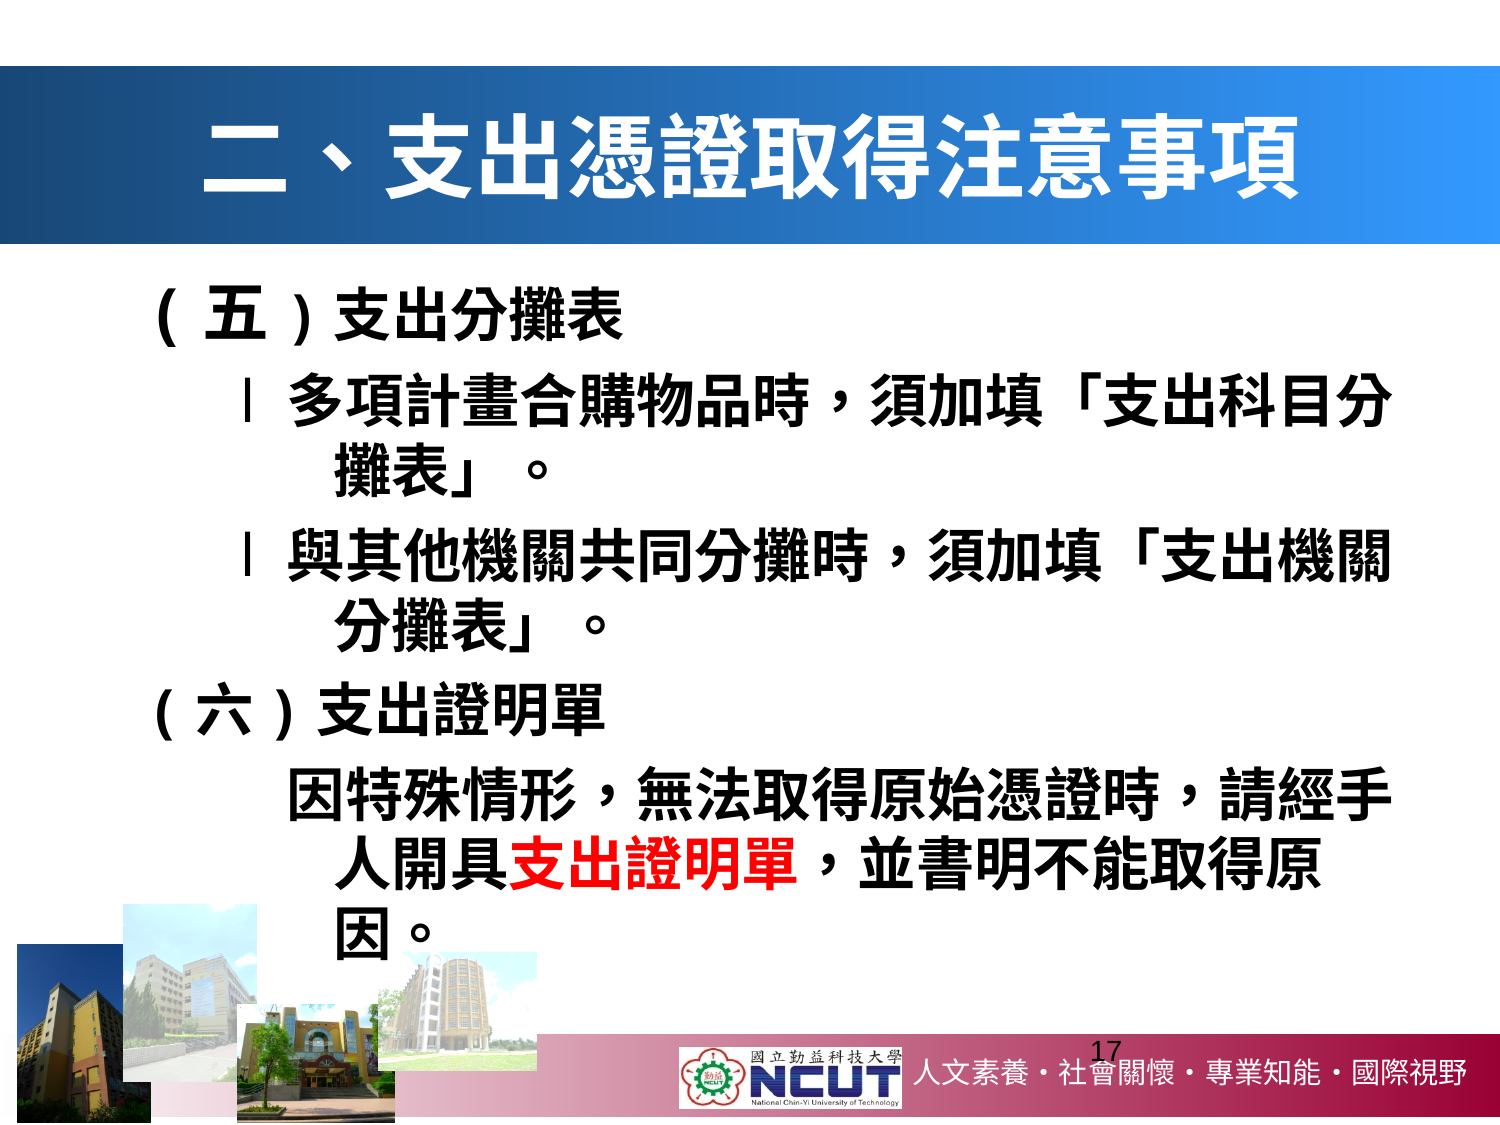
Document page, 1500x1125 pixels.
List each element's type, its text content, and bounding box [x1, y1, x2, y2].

list (五)支出分攤表 多項計畫合購物品時，須加填「支出科目分攤表」。 與其他機關共同分攤時，須加填「支出機關分攤表」。 (六)支出證明單 因特殊情形，無法取得原始憑證時，請經手人開具支出證明單，並書明不能取得原因。 [75, 262, 1426, 1005]
text_box [1074, 1024, 1426, 1103]
title 二、支出憑證取得注意事項 [0, 66, 1500, 244]
